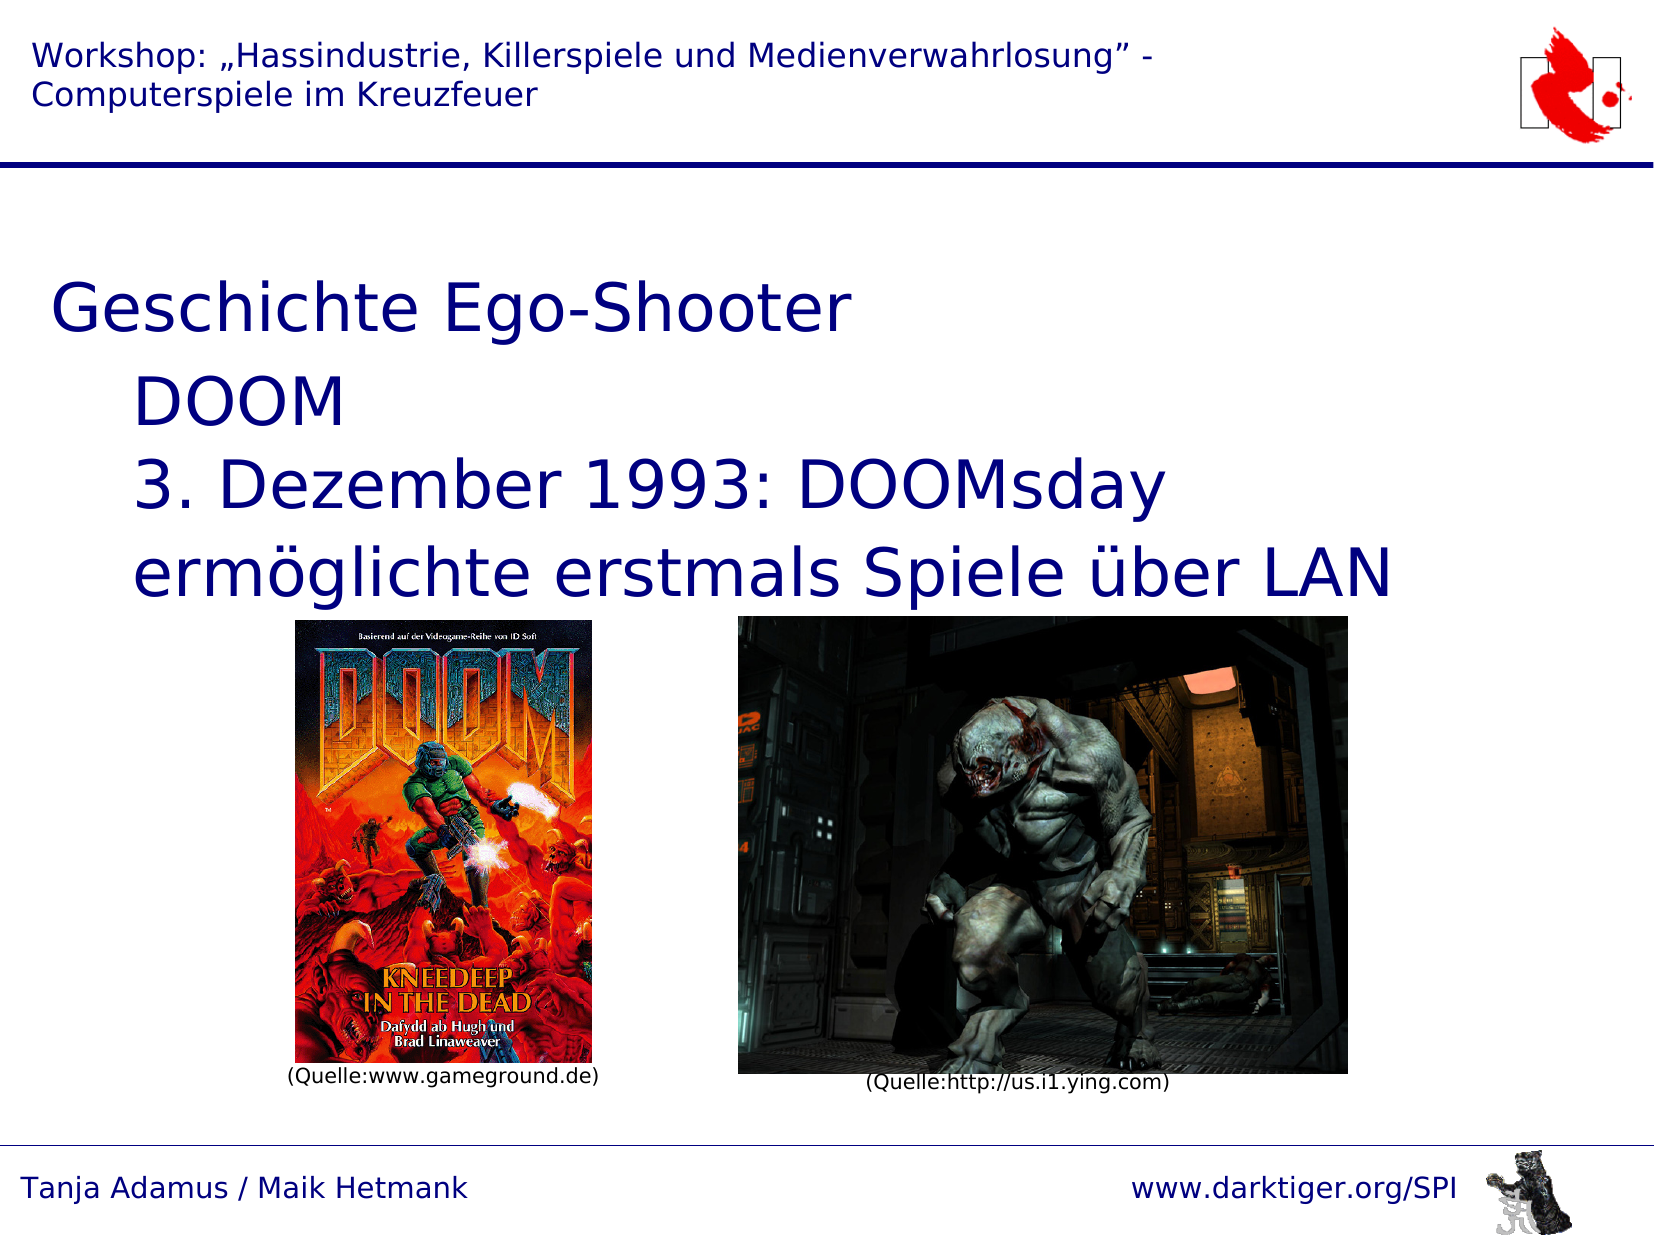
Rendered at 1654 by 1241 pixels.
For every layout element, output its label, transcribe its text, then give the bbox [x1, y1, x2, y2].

picture [1486, 1150, 1572, 1235]
picture [1503, 16, 1632, 148]
text_box (Quelle:www.gameground.de) [272, 1057, 615, 1097]
text_box Workshop: „Hassindustrie, Killerspiele und Medienverwahrlosung” - Computerspiele im Kreuzfeuer [16, 29, 1418, 178]
text_box Geschichte Ego-Shooter [35, 261, 1565, 355]
text_box DOOM [118, 356, 1625, 438]
text_box 3. Dezember 1993: DOOMsday [118, 438, 1625, 527]
text_box ermöglichte erstmals Spiele über LAN [118, 527, 1625, 621]
text_box (Quelle:http://us.i1.ying.com) [850, 1062, 1186, 1103]
picture [295, 620, 592, 1057]
picture [738, 616, 1348, 1074]
